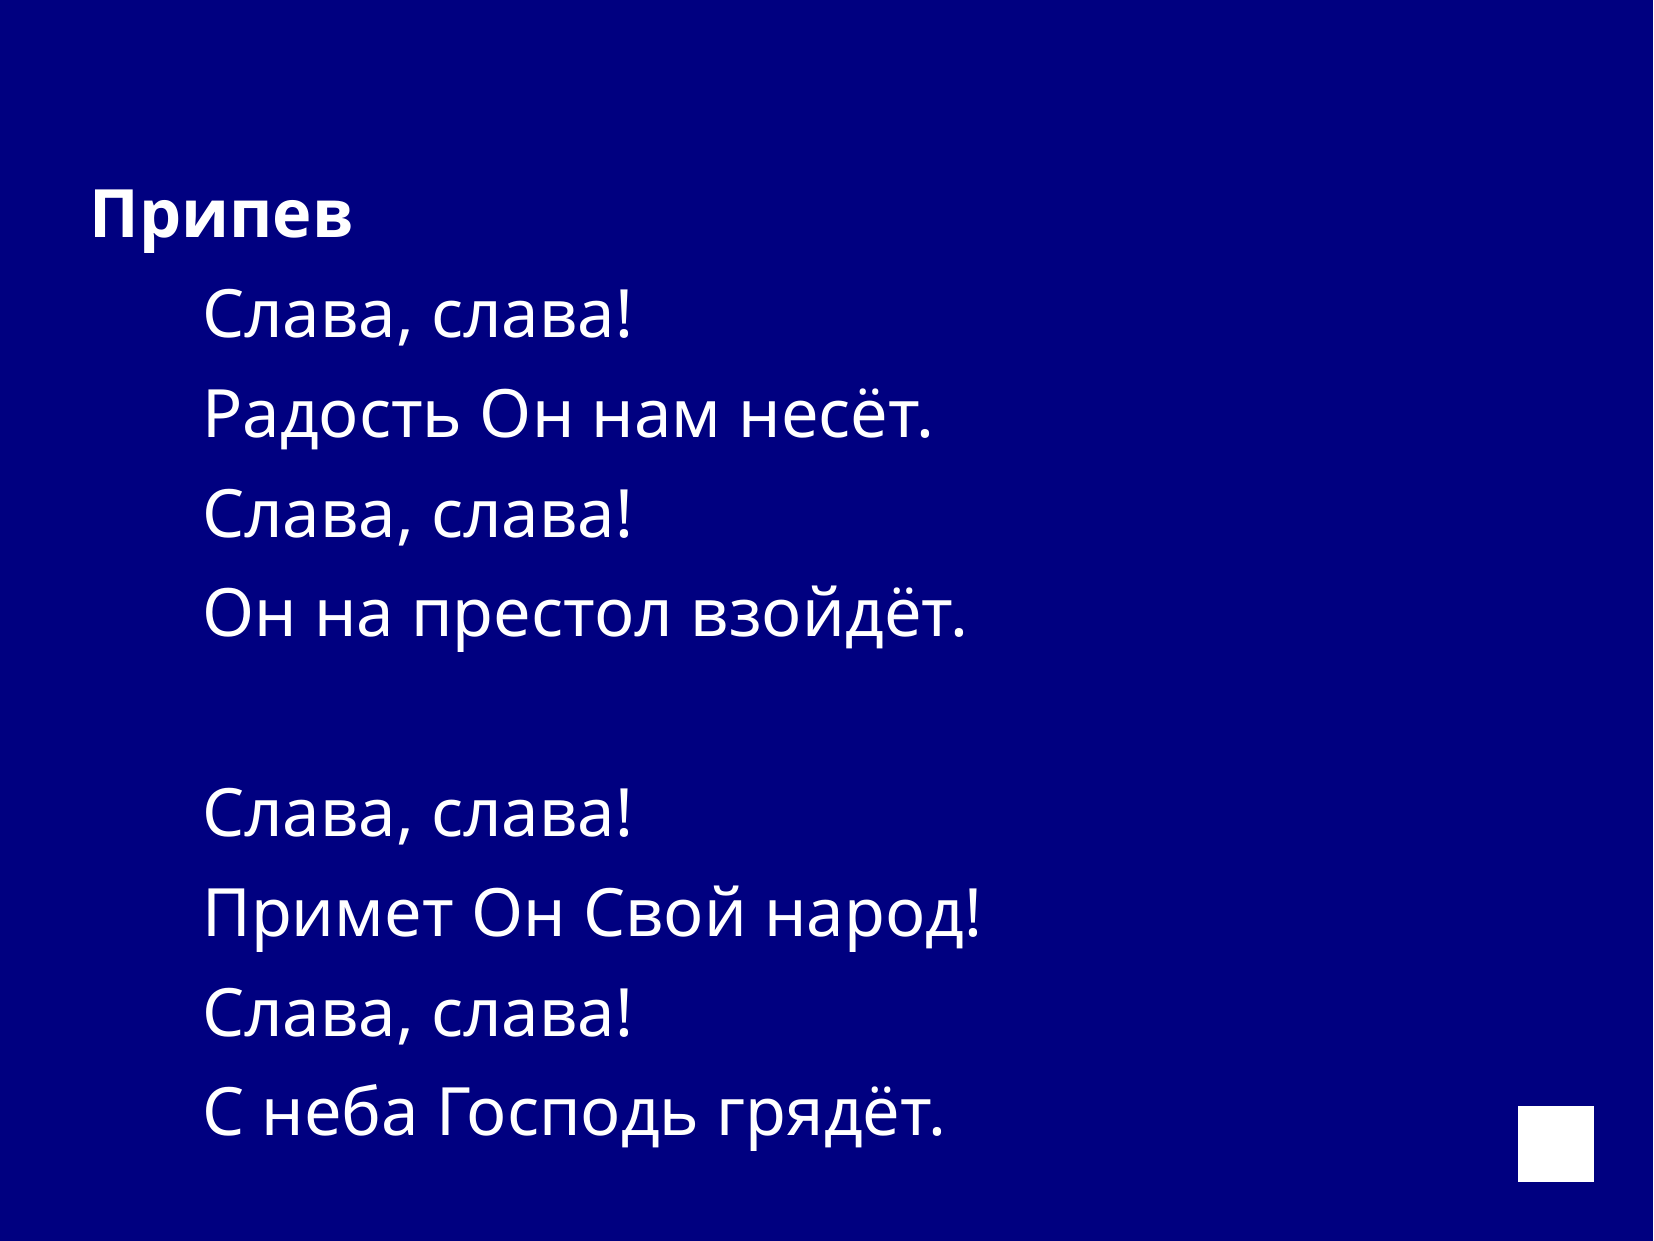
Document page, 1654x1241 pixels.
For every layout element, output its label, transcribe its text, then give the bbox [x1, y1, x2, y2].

text_box [1518, 1106, 1594, 1182]
text_box Припев Слава, слава! Радость Он нам несёт. Слава, слава! Он на престол взойдёт. Слава, слава! Примет Он Свой народ! Слава, слава! С неба Господь грядёт. [75, 150, 1576, 1163]
